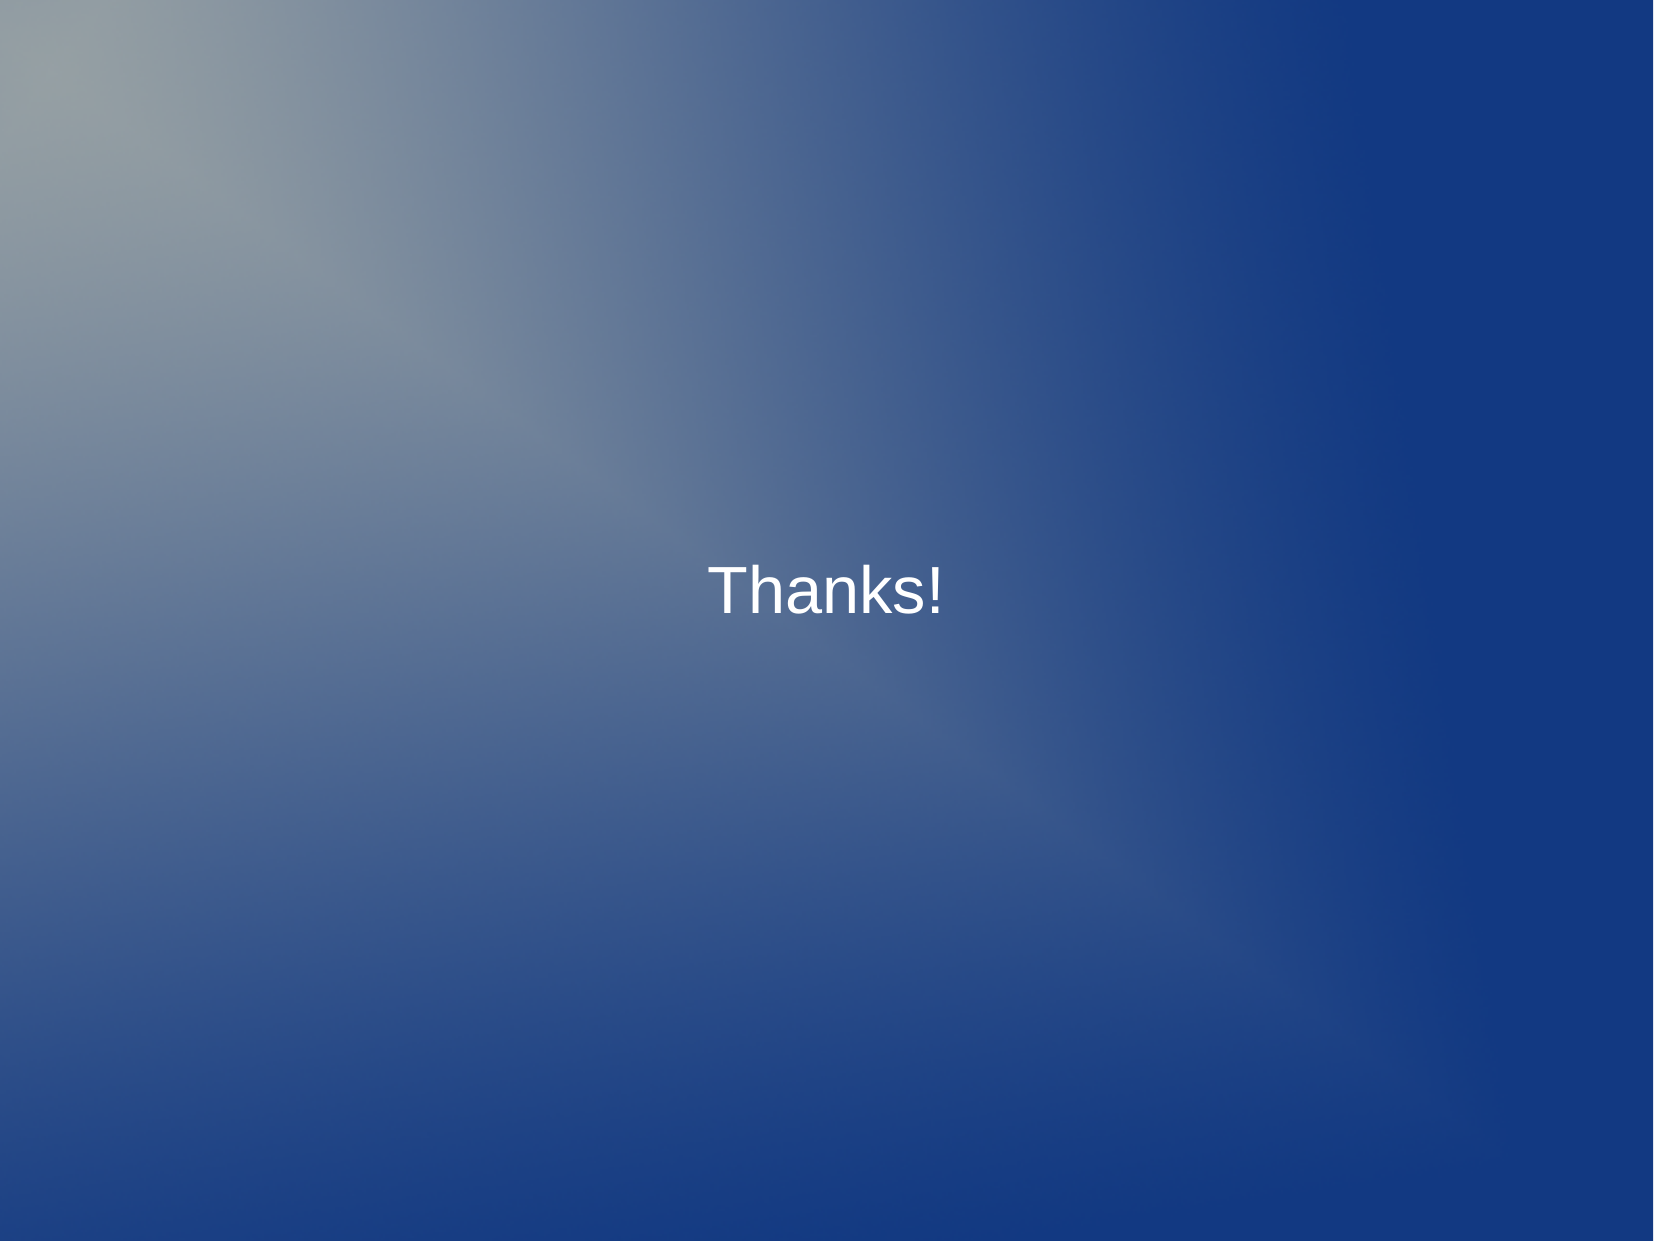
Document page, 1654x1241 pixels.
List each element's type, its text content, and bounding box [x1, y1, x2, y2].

subtitle Thanks! [82, 56, 1571, 1124]
picture [0, 0, 1654, 1241]
